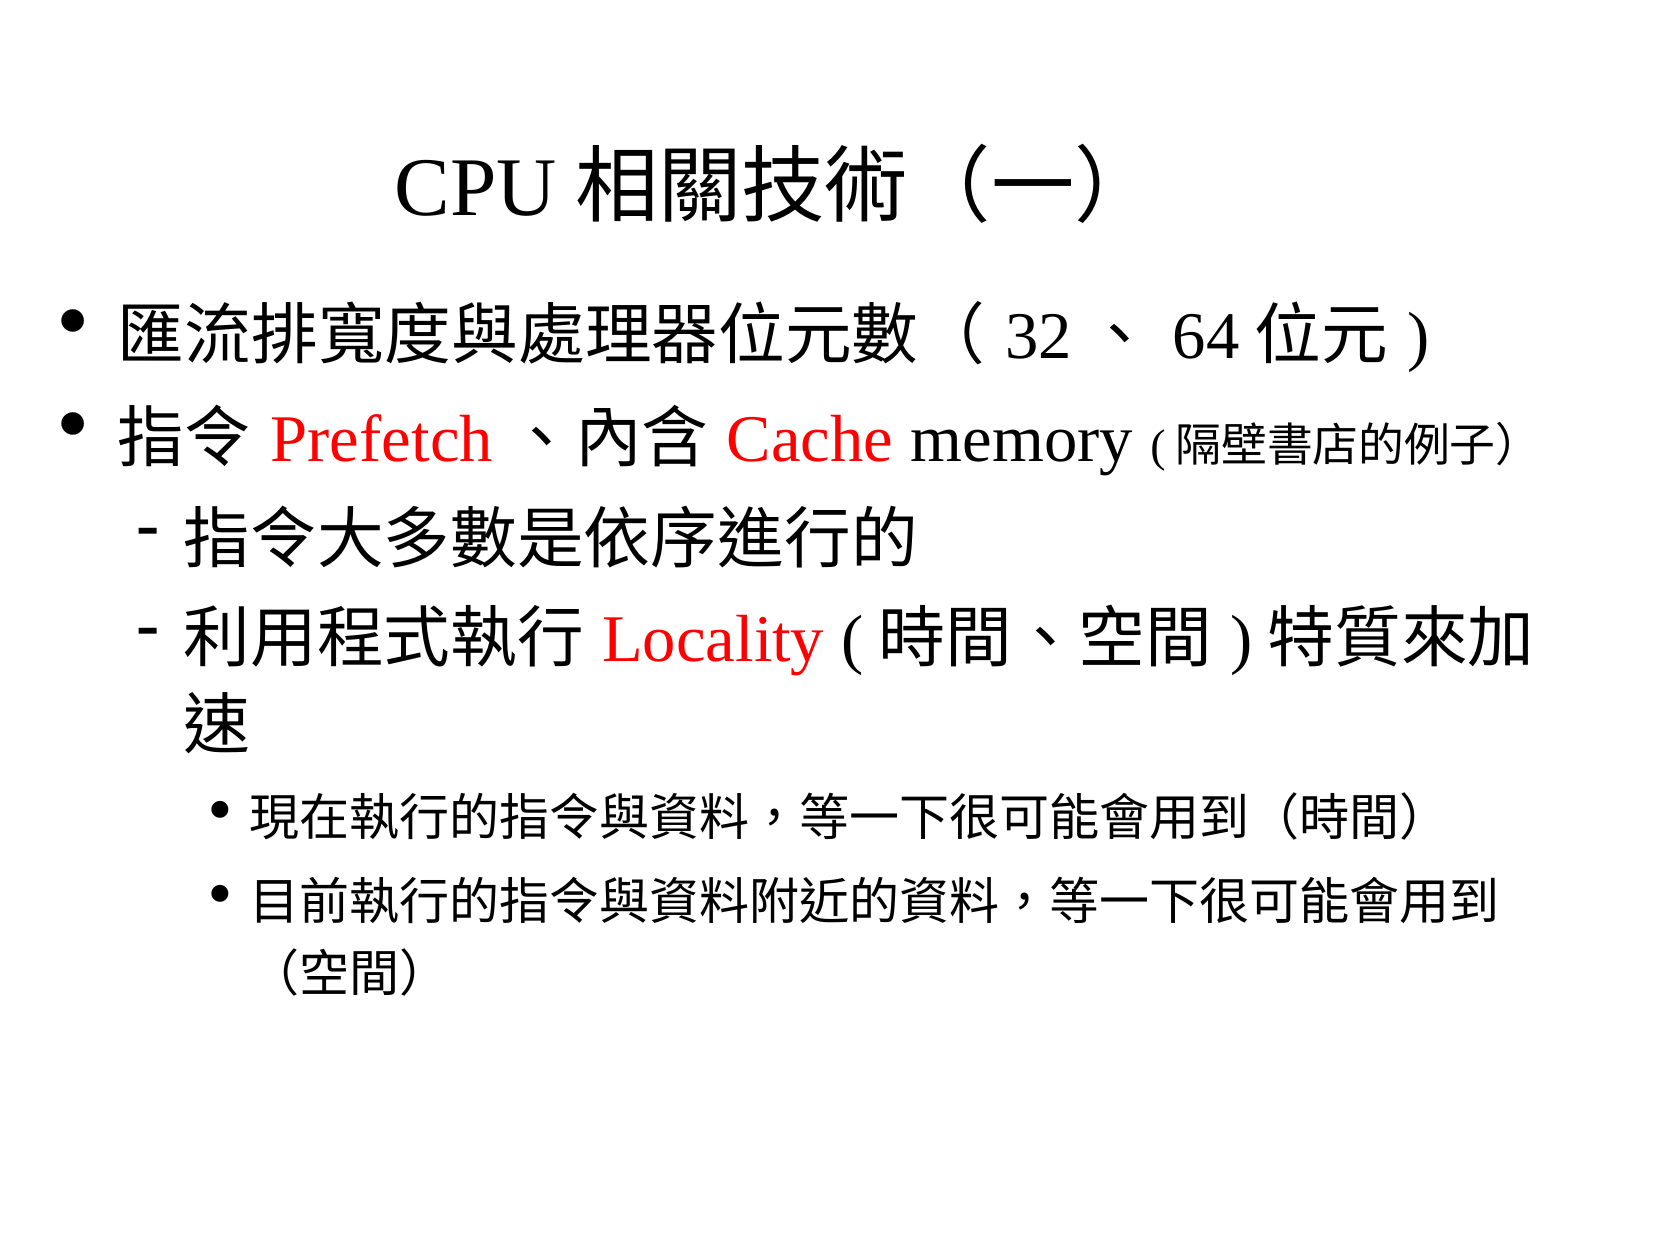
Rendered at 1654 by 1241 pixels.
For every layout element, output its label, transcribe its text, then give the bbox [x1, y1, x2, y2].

title CPU相關技術（一） [73, 24, 1479, 249]
list 匯流排寬度與處理器位元數（32、64位元) 指令Prefetch、內含Cache memory (隔壁書店的例子） 指令大多數是依序進行的 利用程式執行Locality (時間、空間)特質來加速 現在執行的指令與資料，等一下很可能會用到（時間） 目前執行的指令與資料附近的資料，等一下很可能會用到（空間） [46, 276, 1611, 1111]
